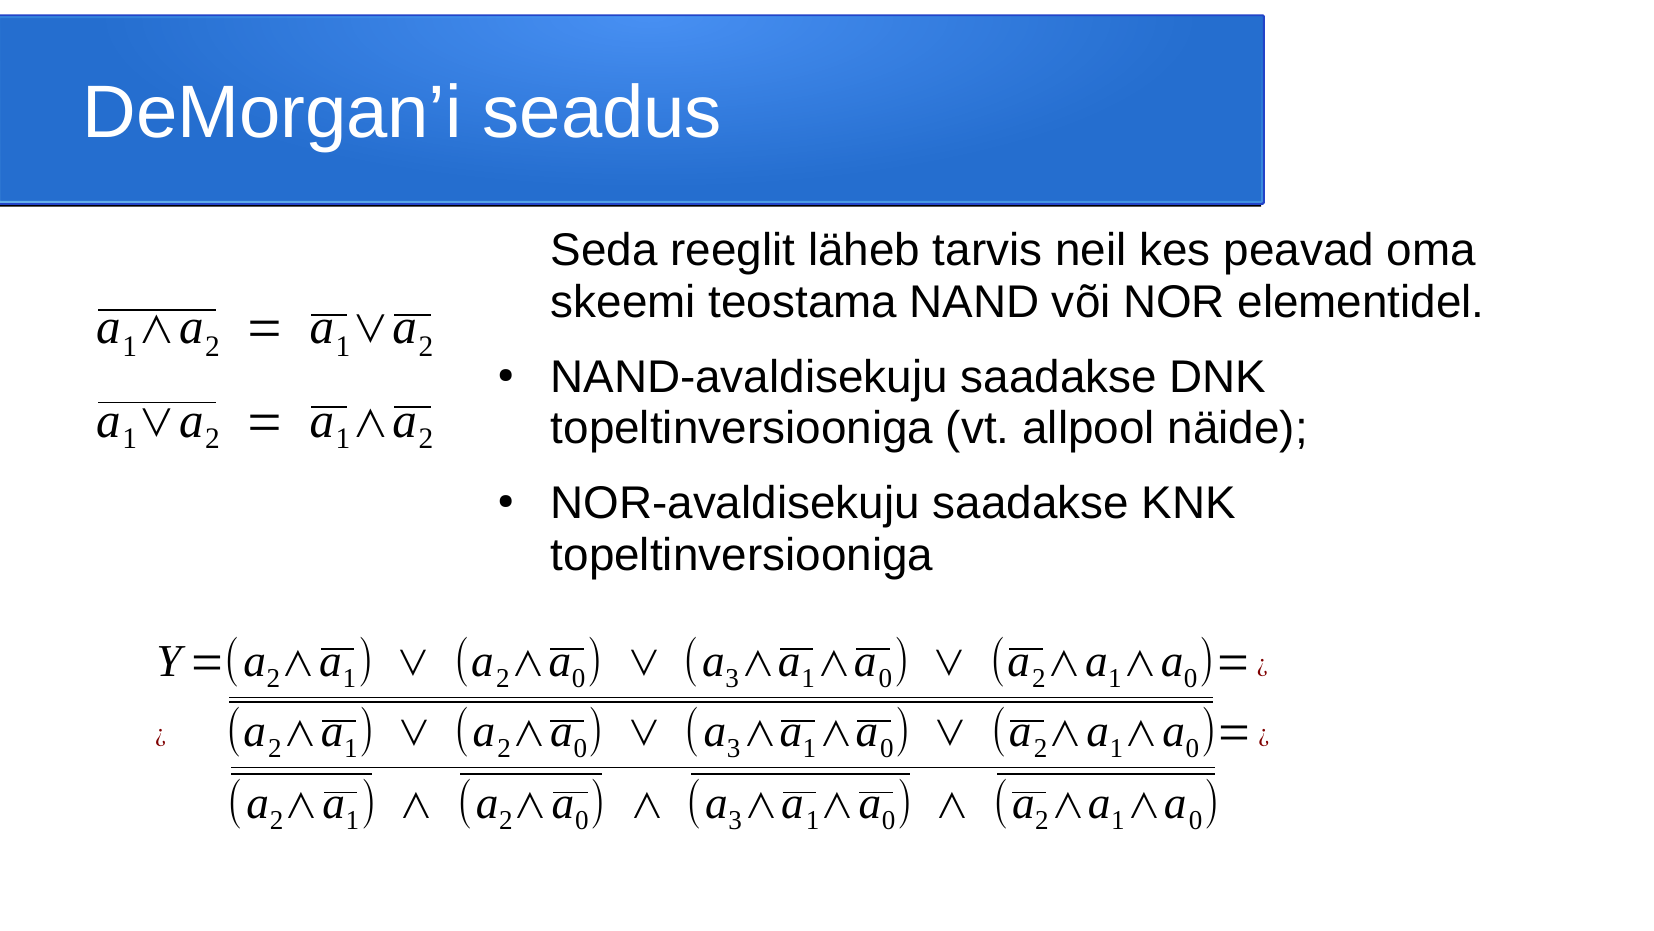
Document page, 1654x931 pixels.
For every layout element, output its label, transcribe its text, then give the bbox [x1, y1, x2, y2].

title DeMorgan’i seadus [82, 35, 1235, 189]
chart [148, 634, 1276, 836]
list Seda reeglit läheb tarvis neil kes peavad oma skeemi teostama NAND või NOR elementidel. NAND-avaldisekuju saadakse DNK topeltinversiooniga (vt. allpool näide); NOR-avaldisekuju saadakse KNK topeltinversiooniga [480, 224, 1571, 616]
chart [90, 300, 439, 456]
